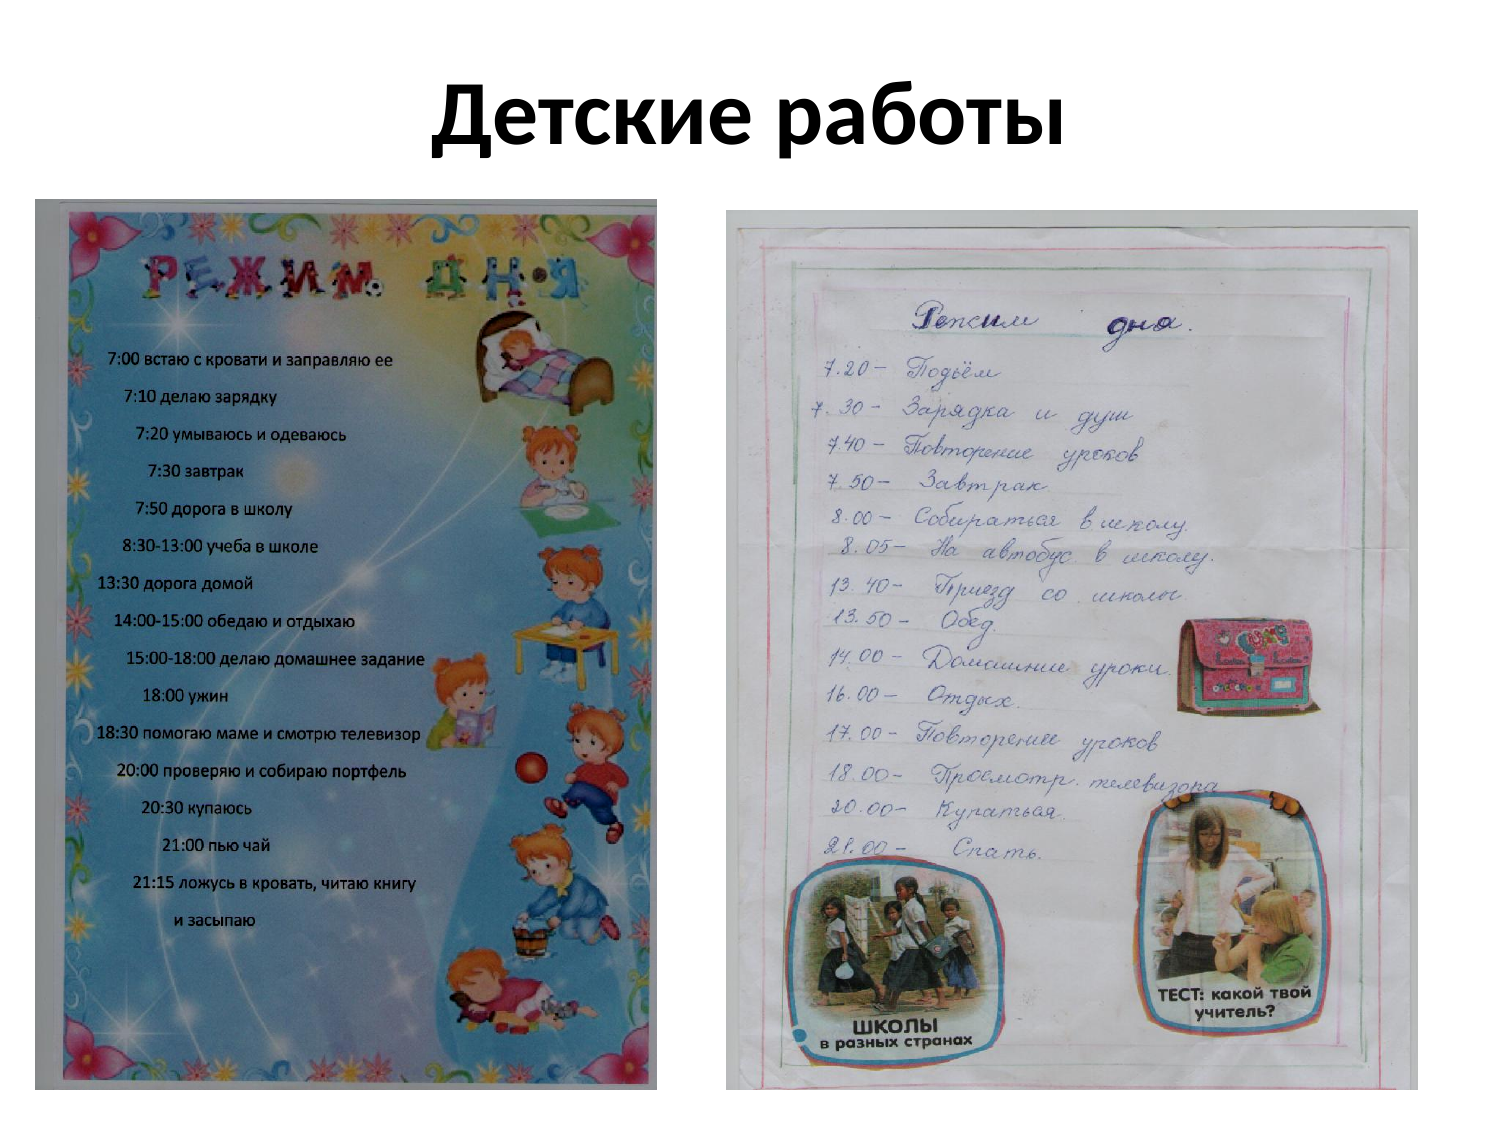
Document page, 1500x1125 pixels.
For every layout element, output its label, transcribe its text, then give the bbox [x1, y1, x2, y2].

picture [35, 199, 657, 1090]
title Детские работы [75, 45, 1425, 233]
picture [726, 210, 1418, 1090]
